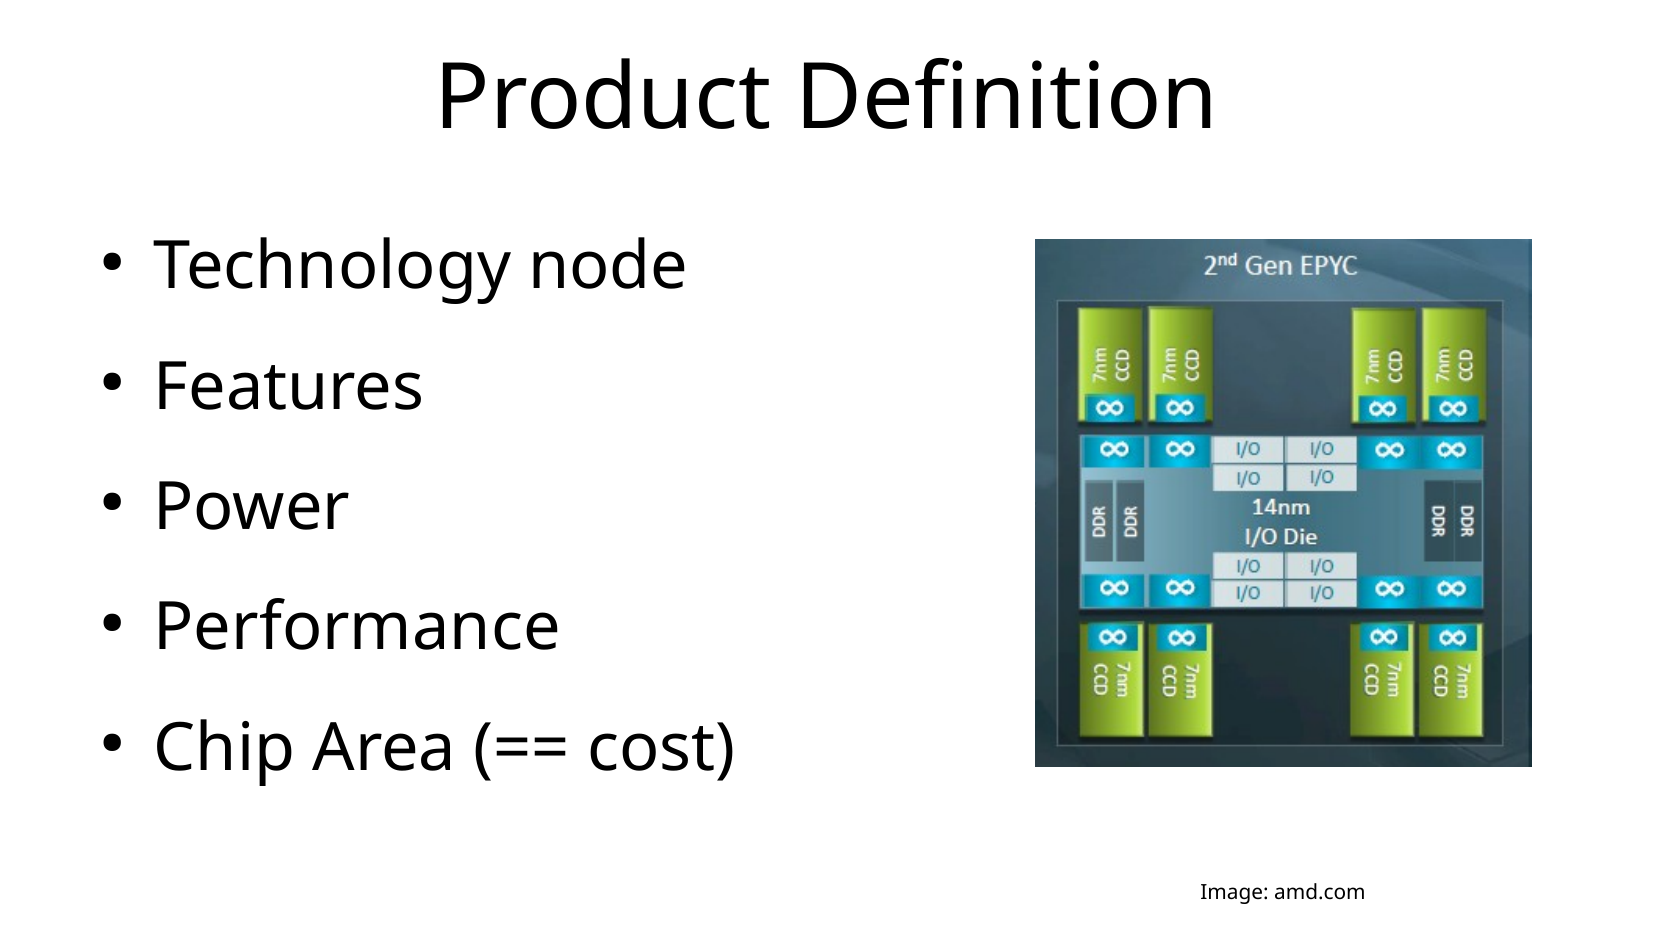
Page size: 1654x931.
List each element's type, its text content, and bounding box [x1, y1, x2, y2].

list Technology node Features Power Performance Chip Area (== cost) [82, 217, 1571, 841]
picture [1035, 239, 1532, 767]
text_box Image: amd.com [1185, 870, 1366, 915]
title Product Definition [82, 15, 1571, 171]
